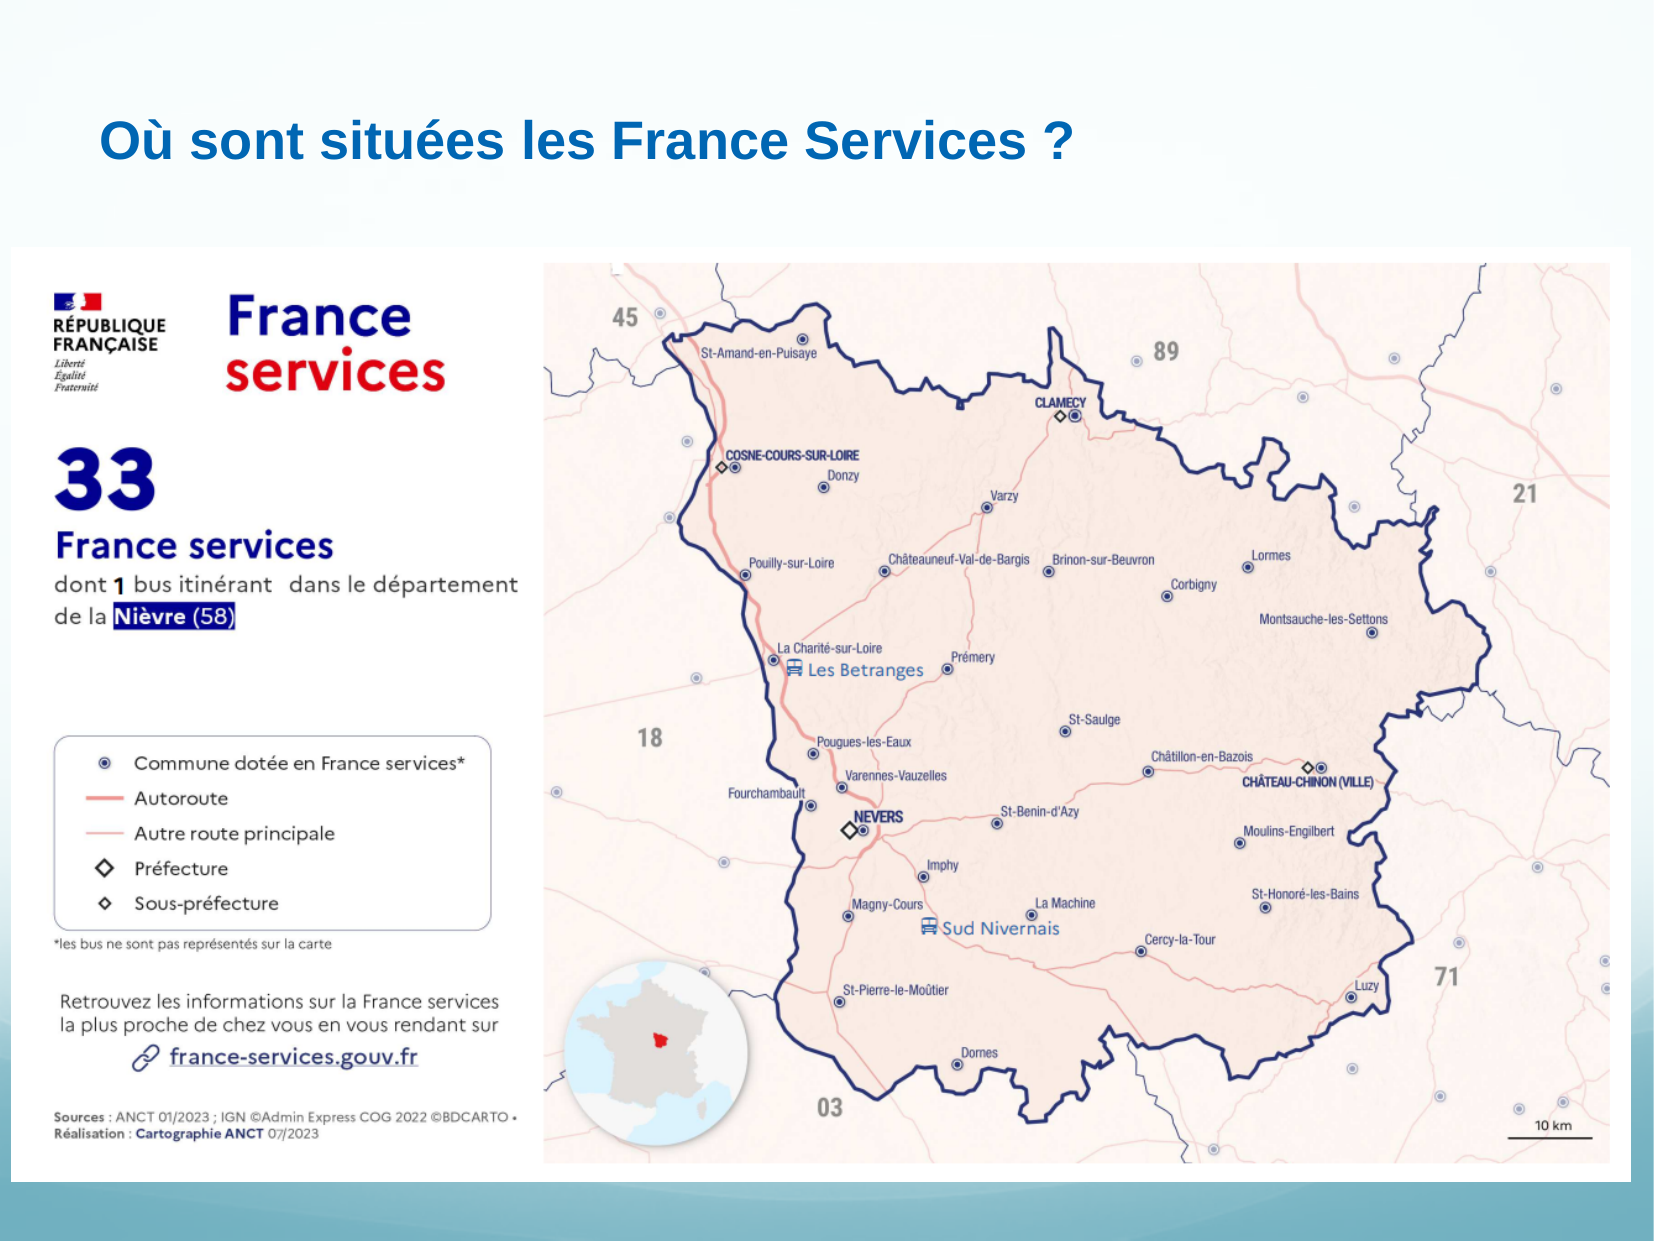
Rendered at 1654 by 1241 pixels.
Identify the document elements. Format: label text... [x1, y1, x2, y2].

picture [0, 0, 1654, 1241]
title Où sont situées les France Services ? [99, 19, 1554, 247]
